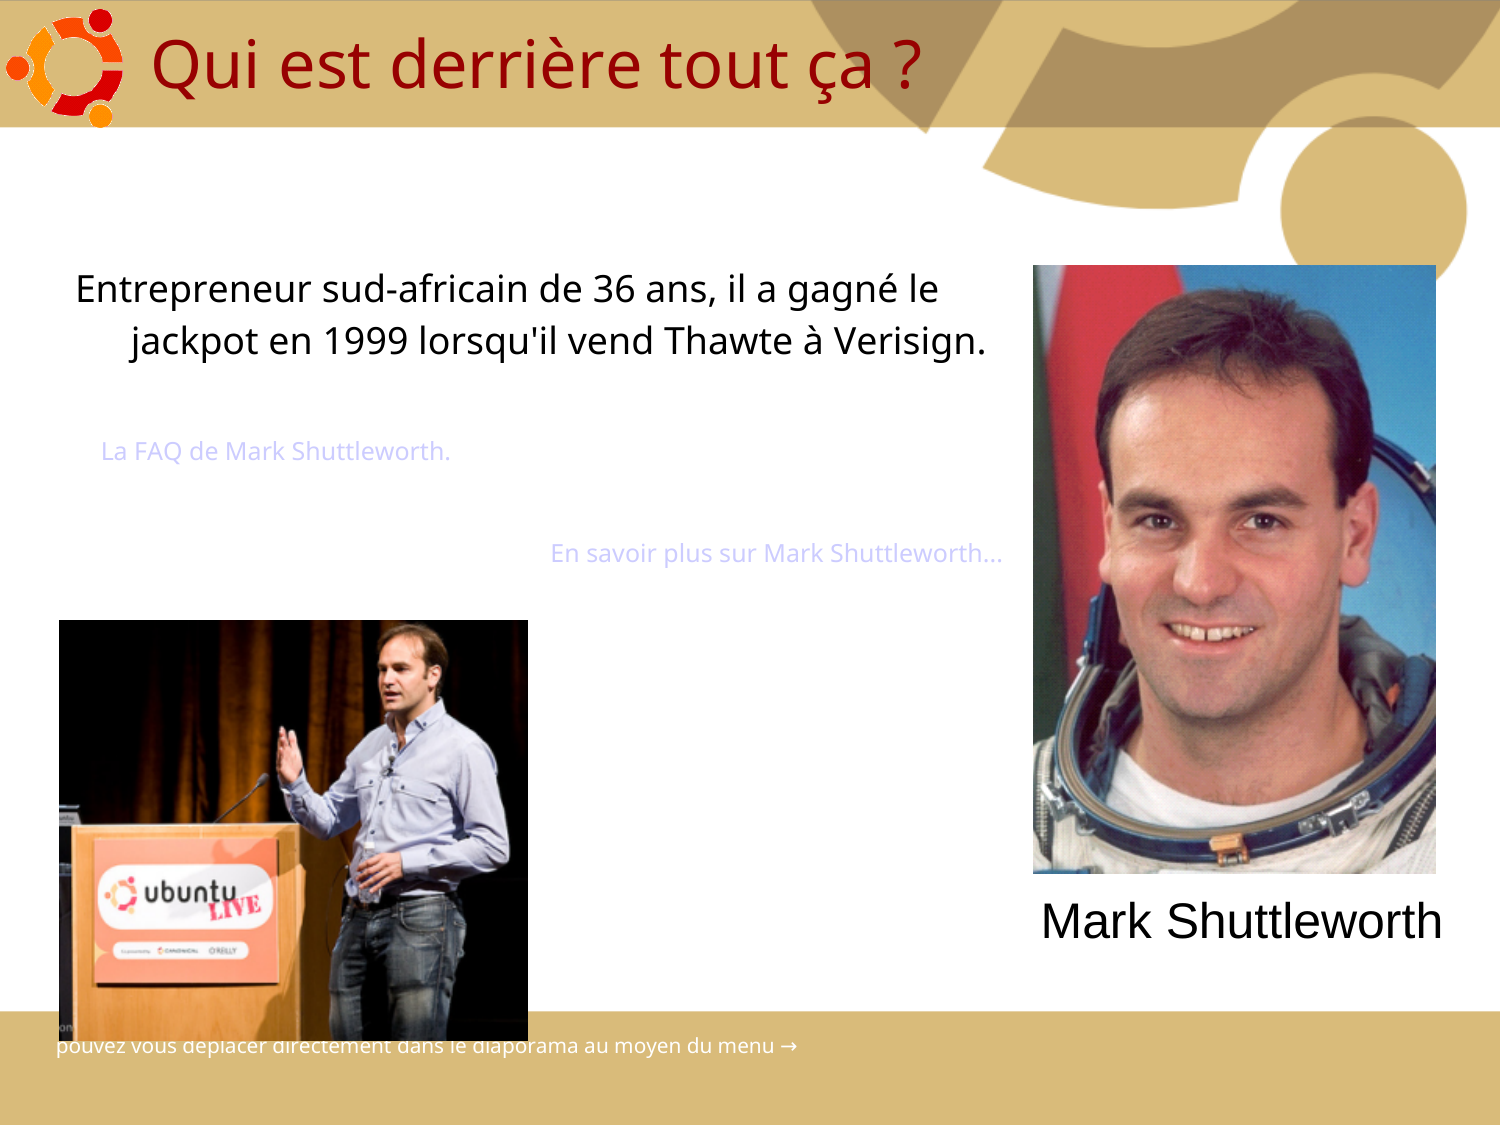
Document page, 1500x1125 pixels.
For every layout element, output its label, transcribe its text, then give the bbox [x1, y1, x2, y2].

title Qui est derrière tout ça ? [135, 0, 1418, 126]
list Entrepreneur sud-africain de 36 ans, il a gagné le jackpot en 1999 lorsqu'il vend Thawte à Verisign. La FAQ de Mark Shuttleworth. En savoir plus sur Mark Shuttleworth... [74, 262, 1004, 918]
picture [59, 620, 528, 1041]
text_box Mark Shuttleworth [984, 889, 1500, 1034]
picture [0, 0, 1500, 876]
